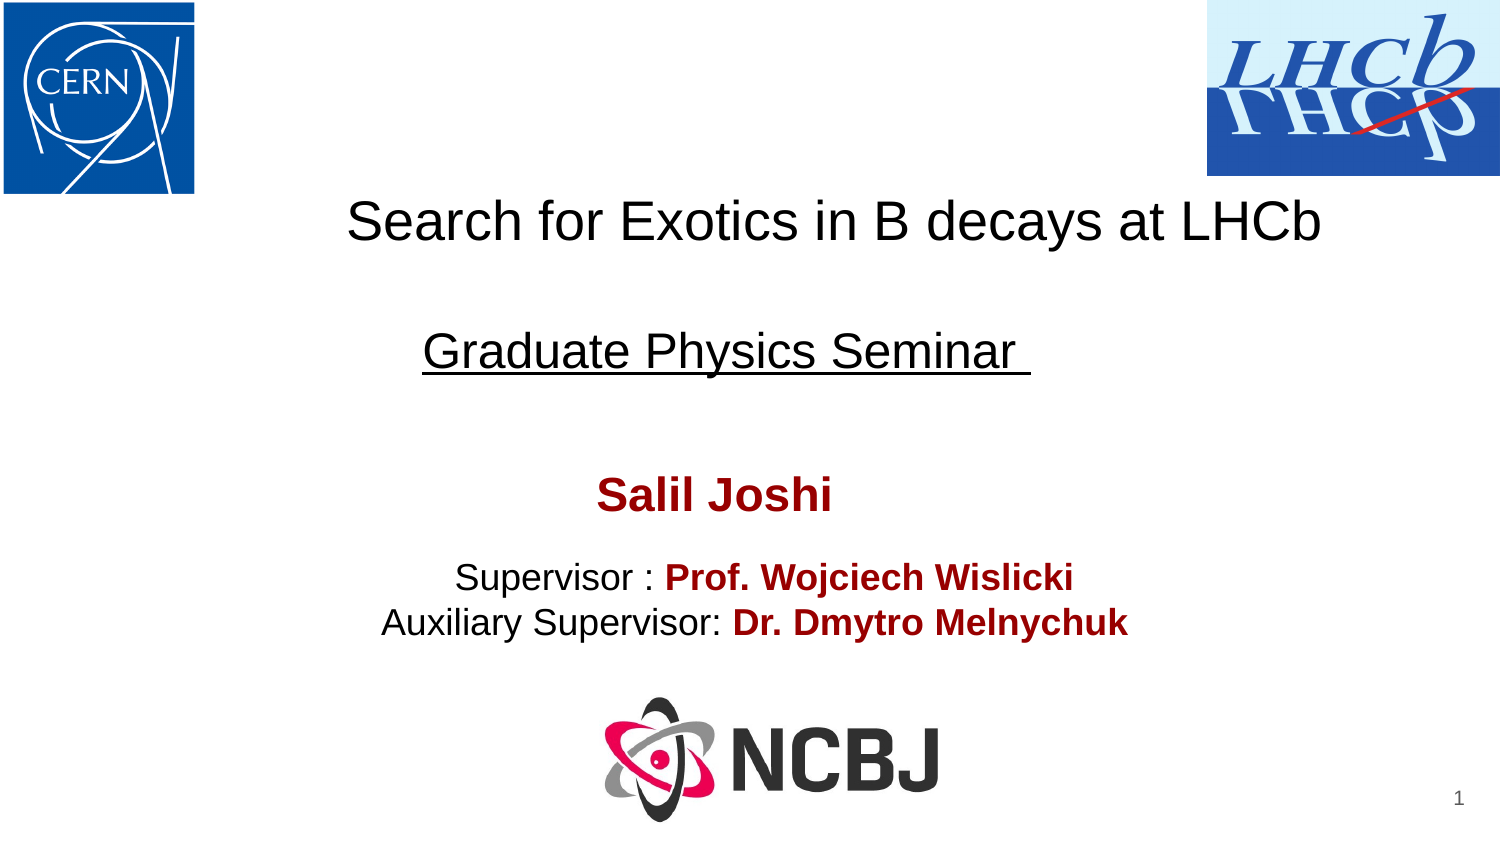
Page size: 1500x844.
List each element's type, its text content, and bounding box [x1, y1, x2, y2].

title Search for Exotics in B decays at LHCb [51, 158, 1449, 267]
picture [0, 0, 198, 197]
picture [599, 686, 957, 829]
text_box Graduate Physics Seminar [281, 303, 1181, 412]
text_box Supervisor : Prof. Wojciech Wislicki Auxiliary Supervisor: Dr. Dmytro Melnychuk [51, 537, 1202, 670]
subtitle Salil Joshi [51, 449, 1449, 844]
picture [1207, 0, 1500, 176]
slide_number <number> [1389, 764, 1480, 830]
